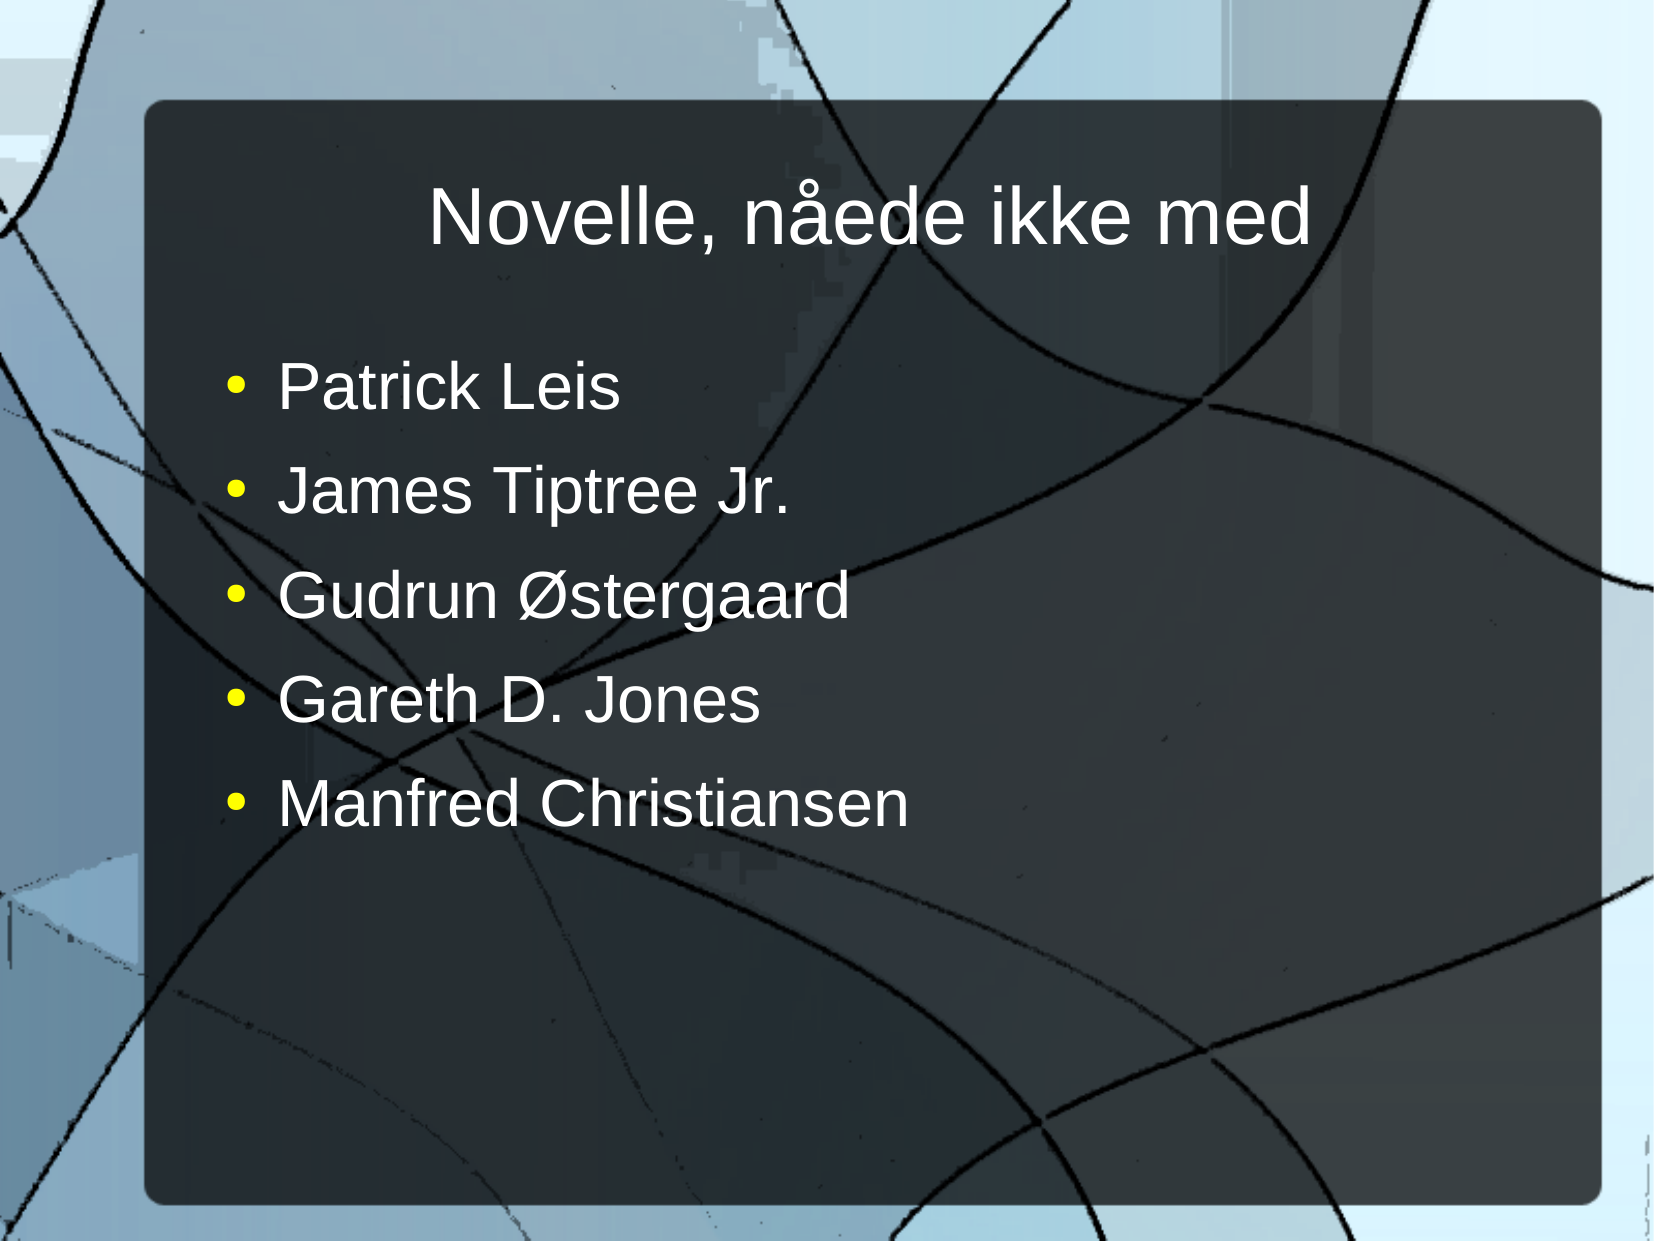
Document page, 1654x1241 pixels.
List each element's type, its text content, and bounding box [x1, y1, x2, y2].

picture [0, 0, 1654, 1241]
title Novelle, nåede ikke med [159, 108, 1583, 325]
list Patrick Leis James Tiptree Jr. Gudrun Østergaard Gareth D. Jones Manfred Christiansen [206, 349, 1571, 1069]
